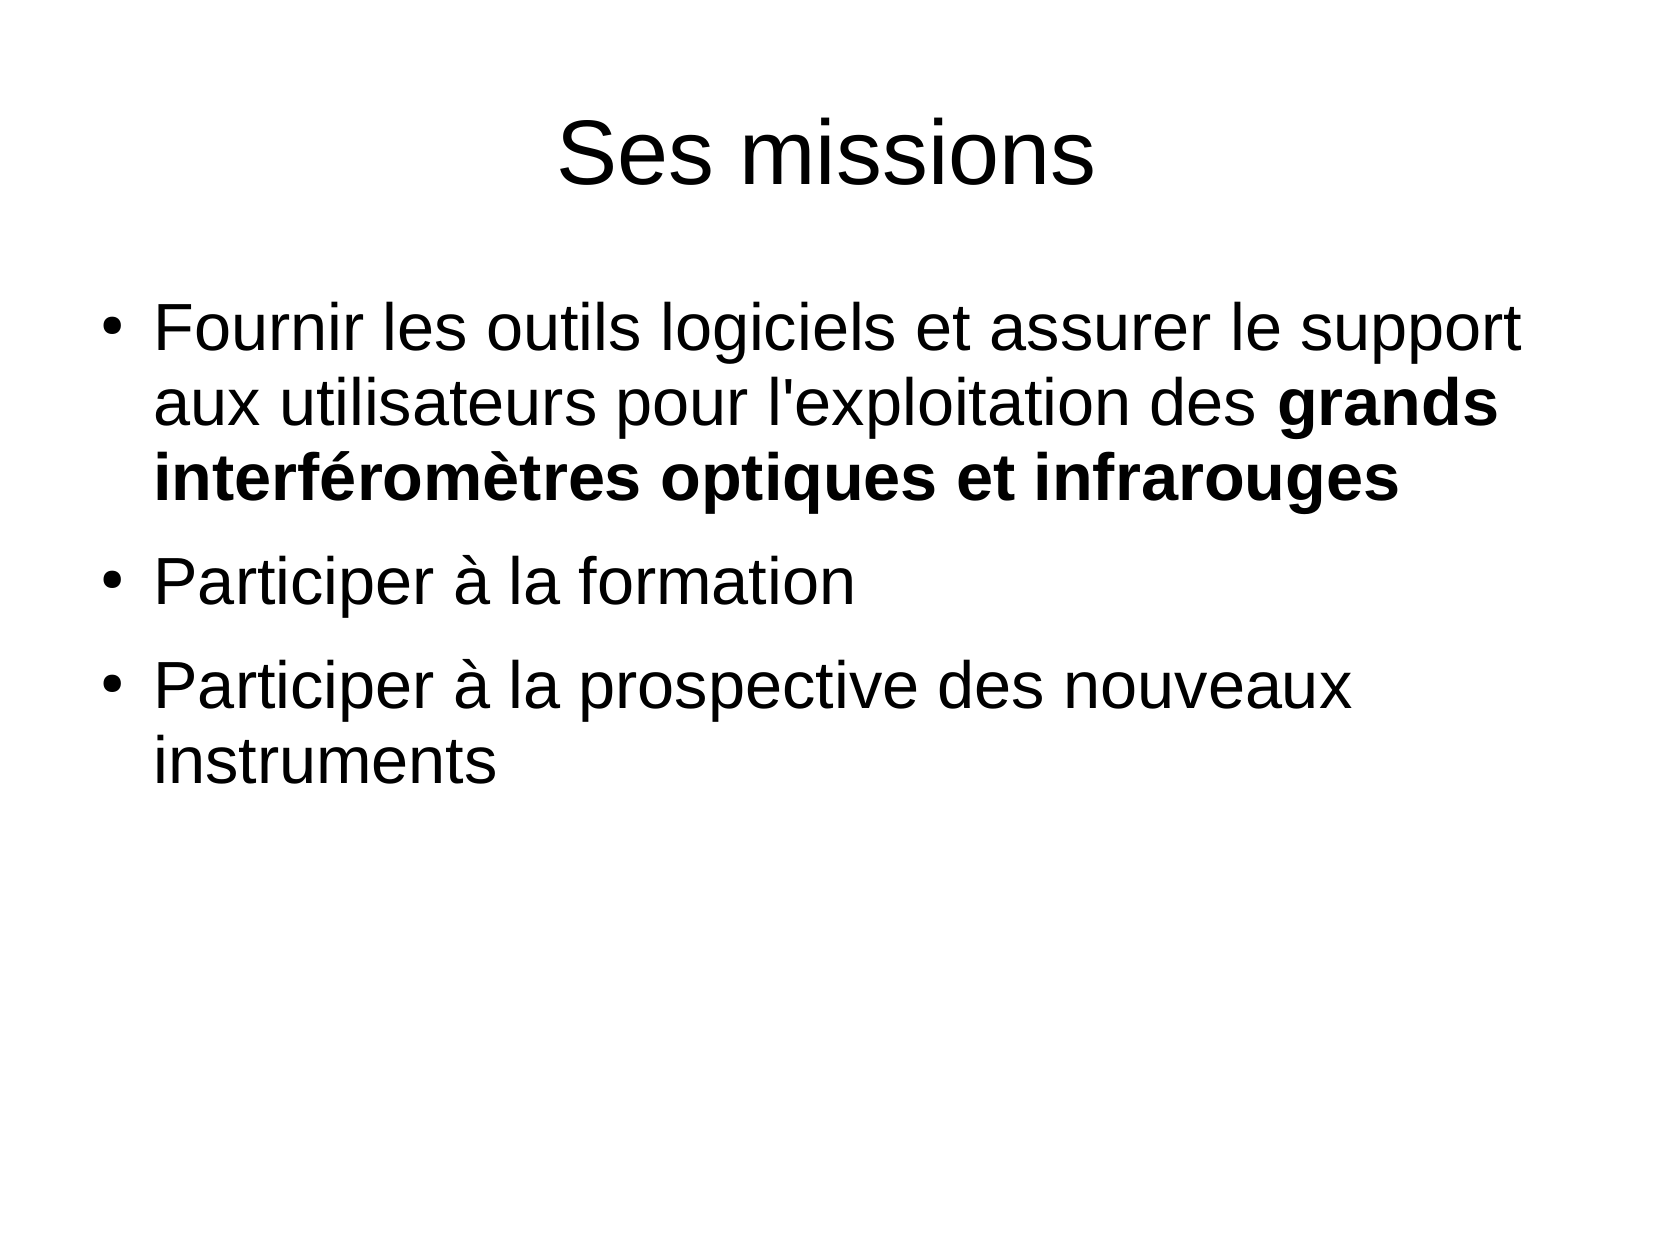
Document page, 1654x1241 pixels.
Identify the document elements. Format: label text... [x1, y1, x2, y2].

title Ses missions [82, 49, 1571, 257]
list Fournir les outils logiciels et assurer le support aux utilisateurs pour l'exploitation des grands interféromètres optiques et infrarouges Participer à la formation Participer à la prospective des nouveaux instruments [82, 290, 1571, 1010]
